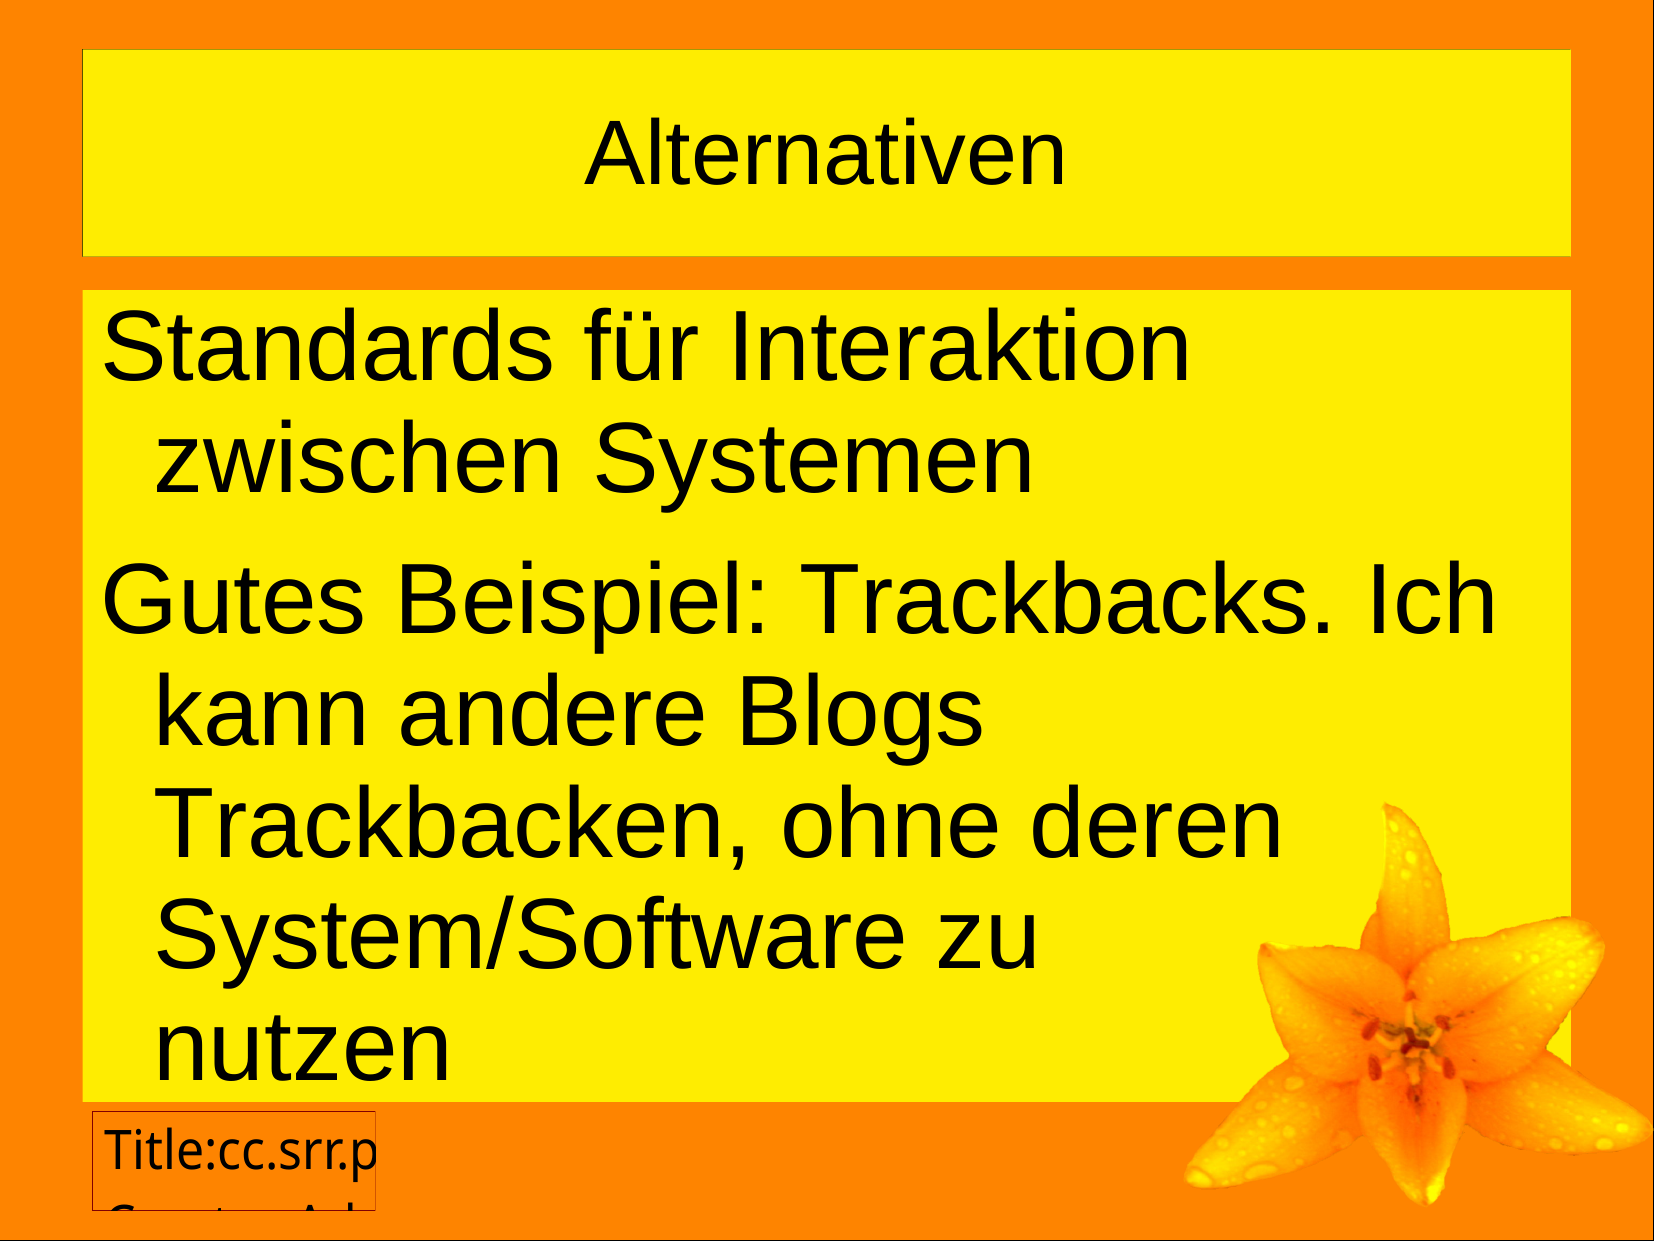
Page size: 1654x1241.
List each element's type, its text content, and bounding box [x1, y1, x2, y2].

list Standards für Interaktion zwischen Systemen Gutes Beispiel: Trackbacks. Ich kann andere Blogs Trackbacken, ohne deren System/Software zu nutzen [82, 290, 1571, 1102]
picture [1181, 767, 1654, 1241]
picture [88, 1108, 376, 1211]
text_box [0, 0, 1654, 1241]
title Alternativen [82, 49, 1571, 257]
